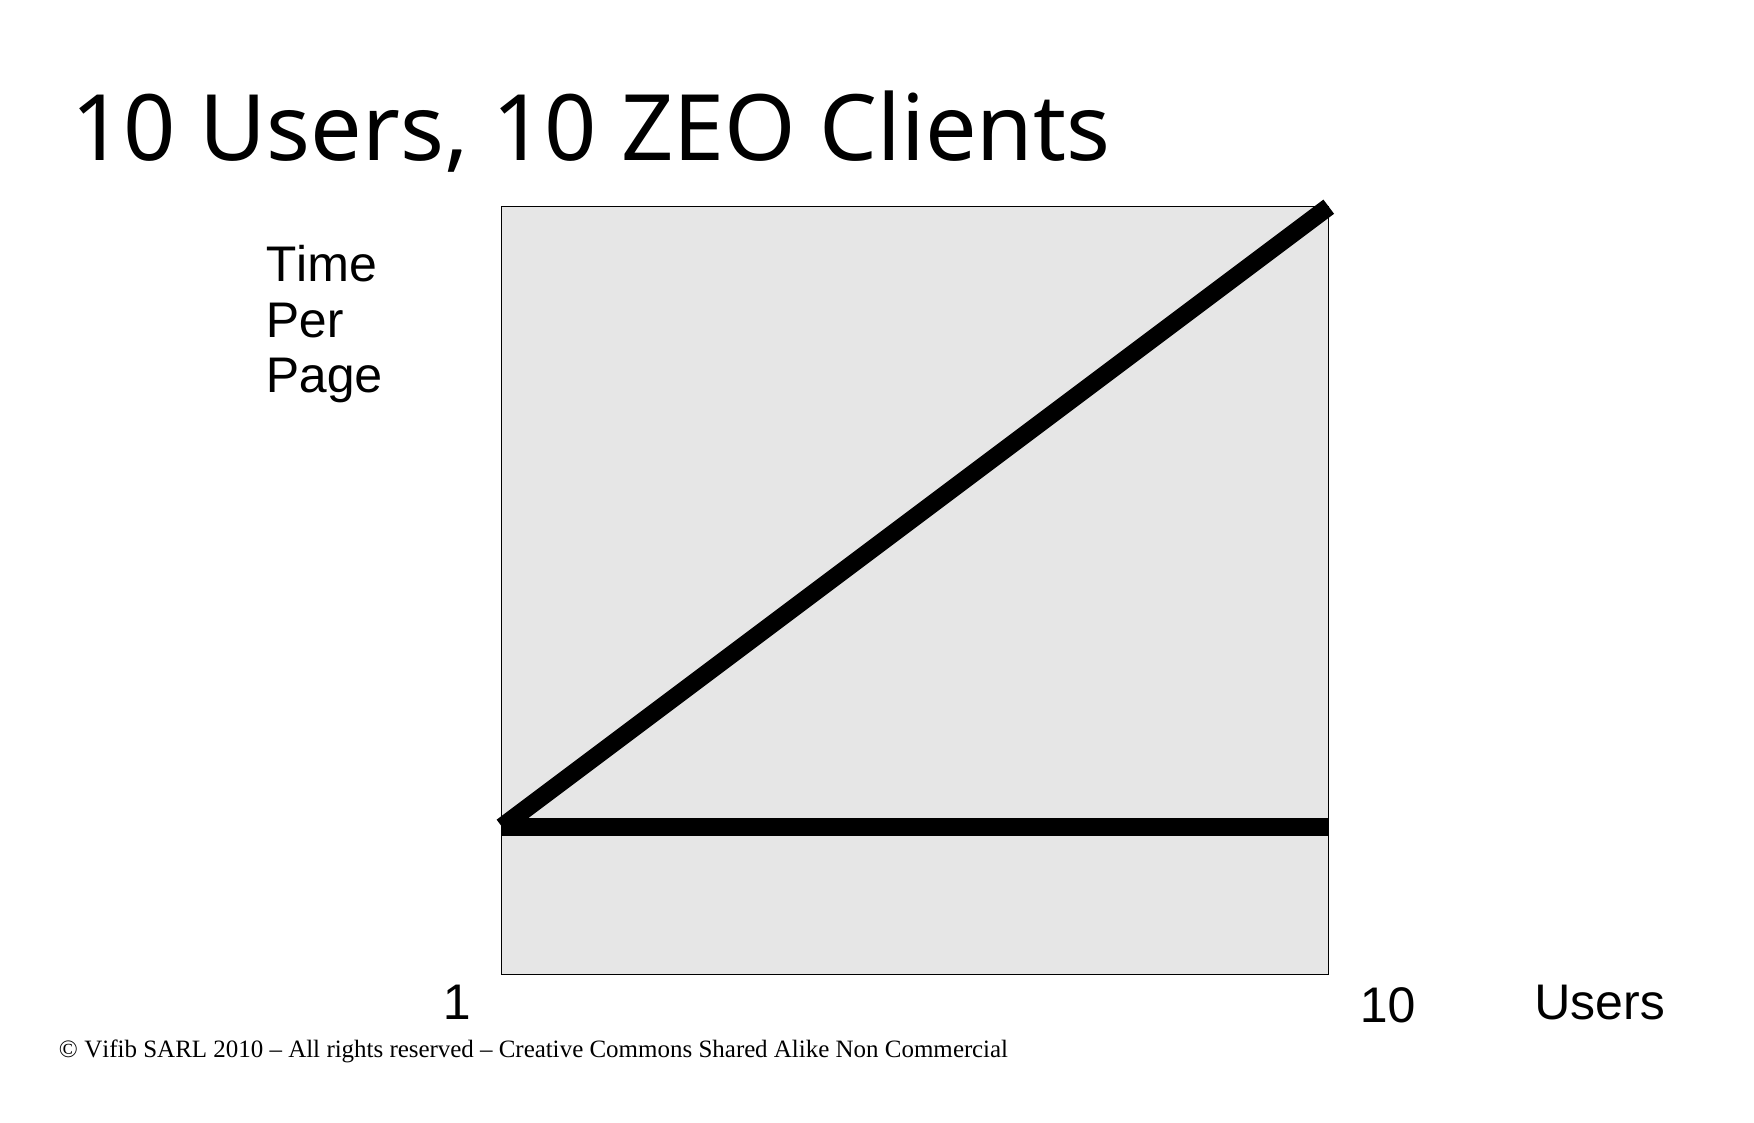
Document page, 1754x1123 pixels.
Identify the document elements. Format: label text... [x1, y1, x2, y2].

text_box [530, 219, 1329, 818]
text_box Users [1534, 974, 1666, 1031]
title 10 Users, 10 ZEO Clients [71, 63, 1707, 187]
text_box [501, 827, 1329, 975]
text_box 1 [442, 974, 471, 1031]
text_box [501, 206, 1313, 815]
text_box Time Per Page [265, 236, 383, 404]
text_box 10 [1359, 977, 1416, 1034]
